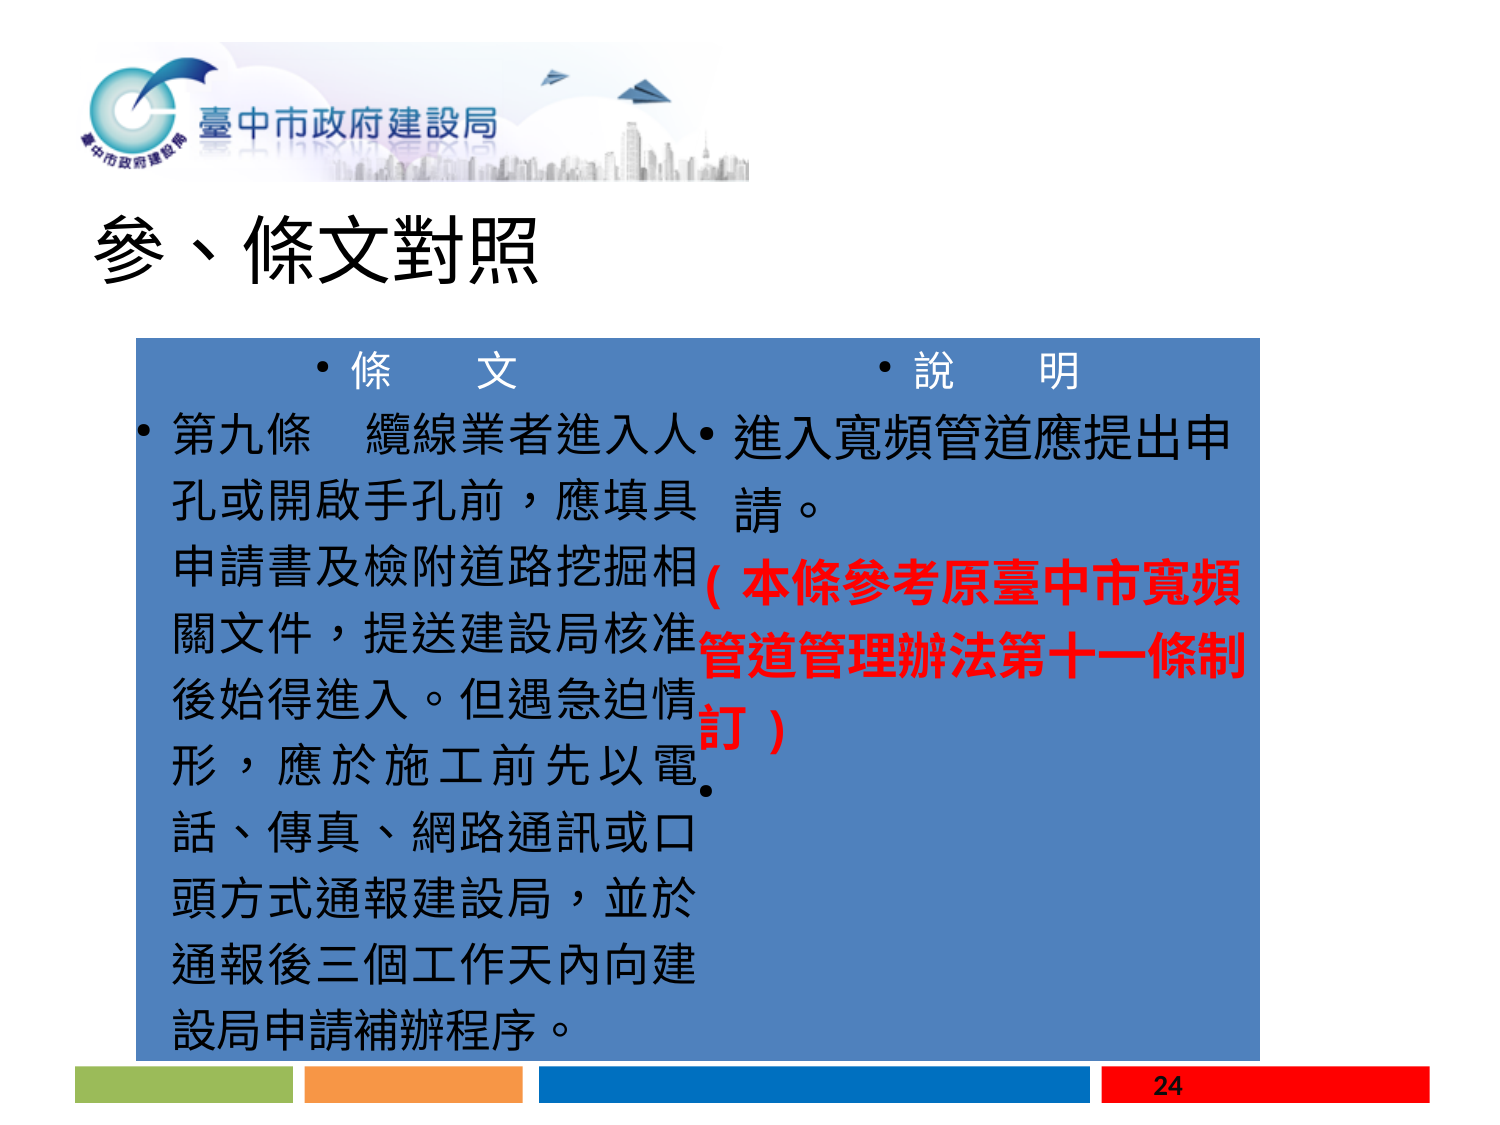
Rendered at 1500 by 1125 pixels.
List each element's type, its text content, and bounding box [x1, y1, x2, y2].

text_box [512, 1061, 988, 1103]
table_cell 第九條 纜線業者進入人孔或開啟手孔前，應填具申請書及檢附道路挖掘相關文件，提送建設局核准後始得進入。但遇急迫情形，應於施工前先以電話、傳真、網路通訊或口頭方式通報建設局，並於通報後三個工作天內向建設局申請補辦程序。 [136, 399, 698, 1061]
table_header 條 文 [136, 338, 698, 399]
text_box [1138, 1053, 1489, 1114]
text_box 參、條文對照 [76, 196, 1427, 303]
table_header 說 明 [698, 338, 1260, 399]
table_cell 進入寬頻管道應提出申請。 (本條參考原臺中市寬頻管道管理辦法第十一條制訂) [698, 399, 1260, 1061]
